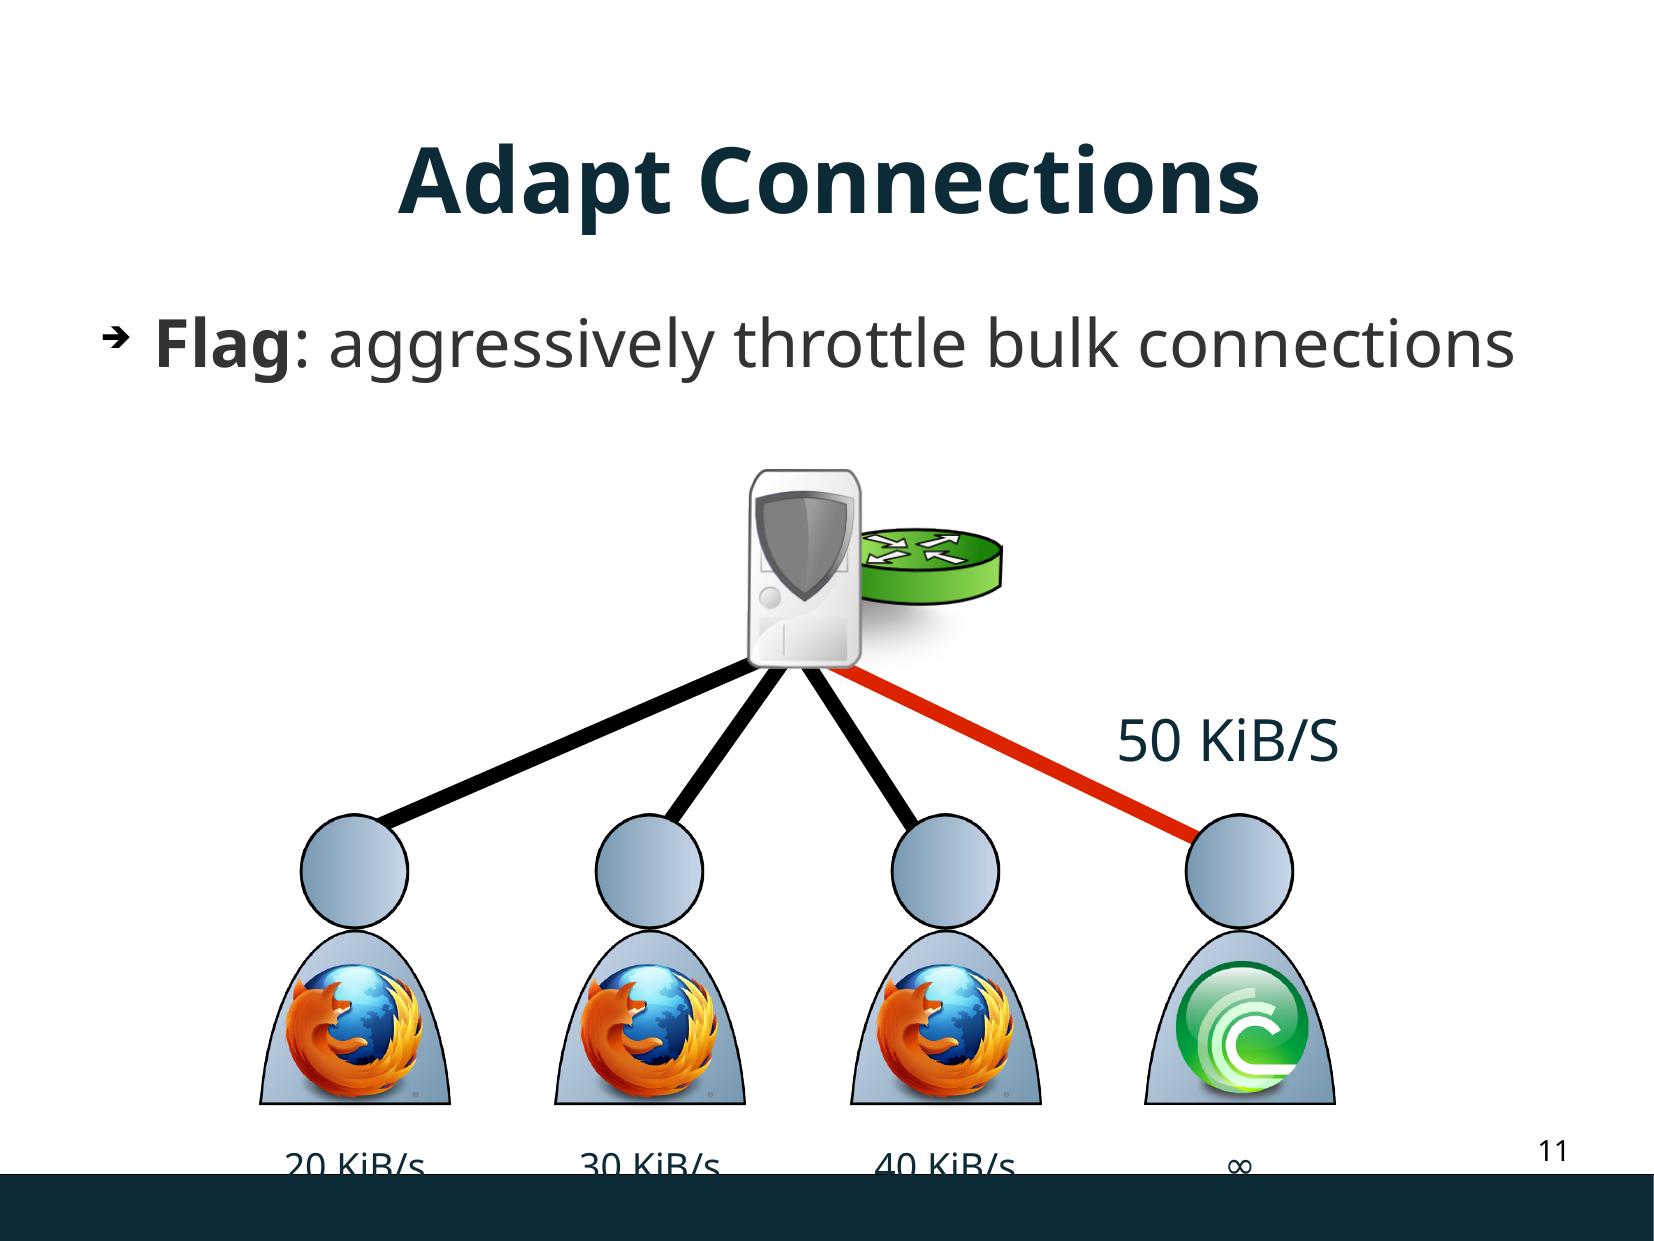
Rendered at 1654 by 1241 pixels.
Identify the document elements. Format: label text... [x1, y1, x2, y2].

picture [1144, 813, 1336, 1106]
picture [259, 813, 451, 1111]
picture [850, 813, 1042, 1111]
list Flag: aggressively throttle bulk connections [82, 296, 1571, 1115]
picture [735, 469, 1003, 676]
text_box 50 KiB/S [1101, 692, 1417, 775]
picture [554, 813, 746, 1111]
title Adapt Connections [86, 74, 1575, 282]
